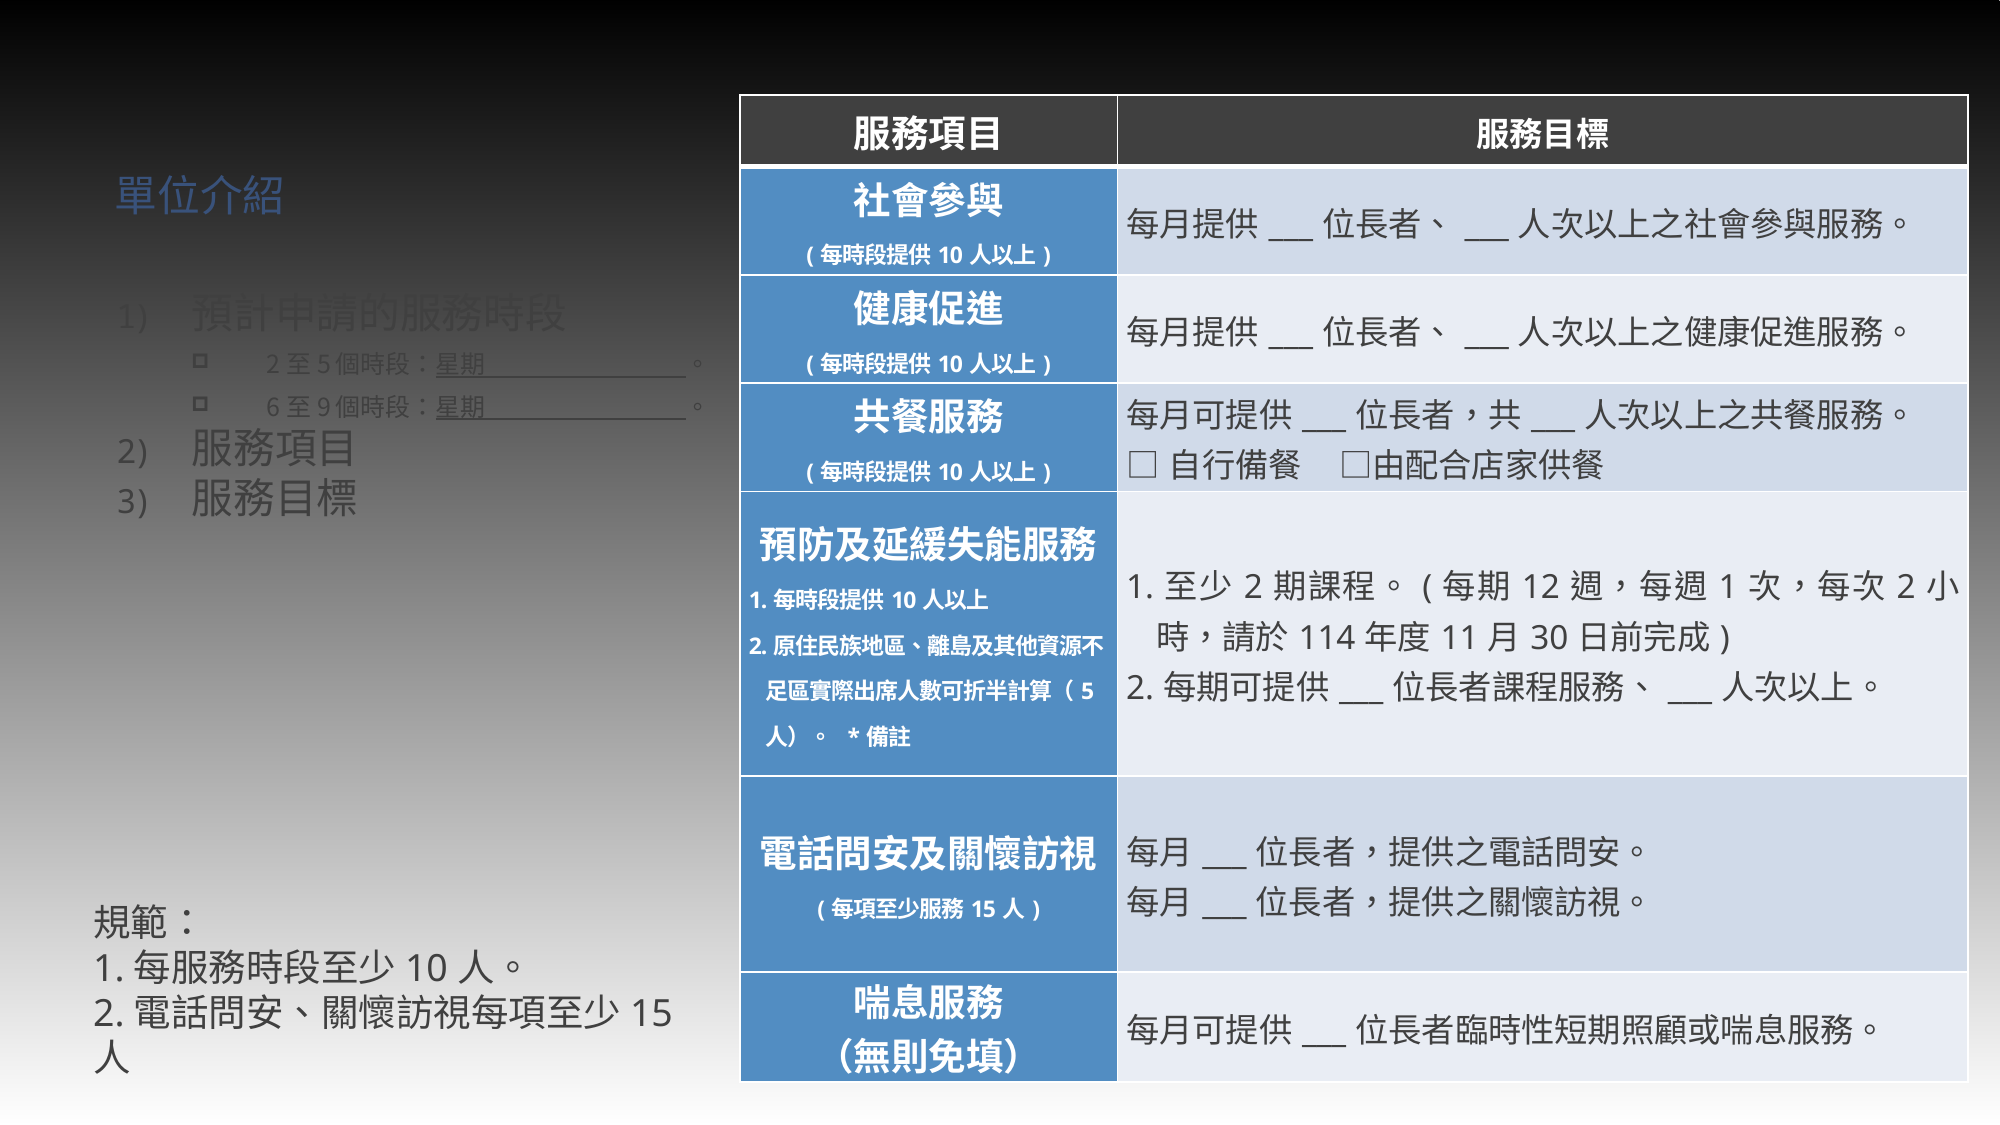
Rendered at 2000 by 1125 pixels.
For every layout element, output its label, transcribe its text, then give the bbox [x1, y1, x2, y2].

table_cell 社會參與 (每時段提供10人以上) [741, 169, 1117, 274]
table_cell 電話問安及關懷訪視 (每項至少服務15人) [741, 777, 1117, 971]
table_cell 每月可提供___位長者臨時性短期照顧或喘息服務。 [1118, 973, 1967, 1081]
table_cell 每月提供___位長者、___人次以上之健康促進服務。 [1118, 276, 1967, 382]
text_box 規範： 1.每服務時段至少10人。 2.電話問安、關懷訪視每項至少15人 [78, 891, 717, 1087]
table_cell 預防及延緩失能服務 1.每時段提供10人以上 2.原住民族地區、離島及其他資源不足區實際出席人數可折半計算（5人）。 *備註 [741, 492, 1117, 775]
table_cell 喘息服務 （無則免填） [741, 973, 1117, 1081]
table_cell 1.至少2期課程。(每期12週，每週1次，每次2小時，請於114年度11月30日前完成) 2.每期可提供___位長者課程服務、___人次以上。 [1118, 492, 1967, 775]
list 預計申請的服務時段 2至5個時段：星期 。 6至9個時段：星期 。 服務項目 服務目標 [101, 278, 739, 894]
table_cell 每月___位長者，提供之電話問安。 每月___位長者，提供之關懷訪視。 [1118, 777, 1967, 971]
table_header 服務目標 [1118, 96, 1967, 164]
table_cell 健康促進 (每時段提供10人以上) [741, 276, 1117, 382]
table_cell 每月可提供___位長者，共___人次以上之共餐服務。 □自行備餐 □由配合店家供餐 [1118, 384, 1967, 491]
table_cell 共餐服務 (每時段提供10人以上) [741, 384, 1117, 491]
title 單位介紹 [99, 160, 739, 279]
table_header 服務項目 [741, 96, 1117, 164]
table_cell 每月提供___位長者、___人次以上之社會參與服務。 [1118, 169, 1967, 274]
